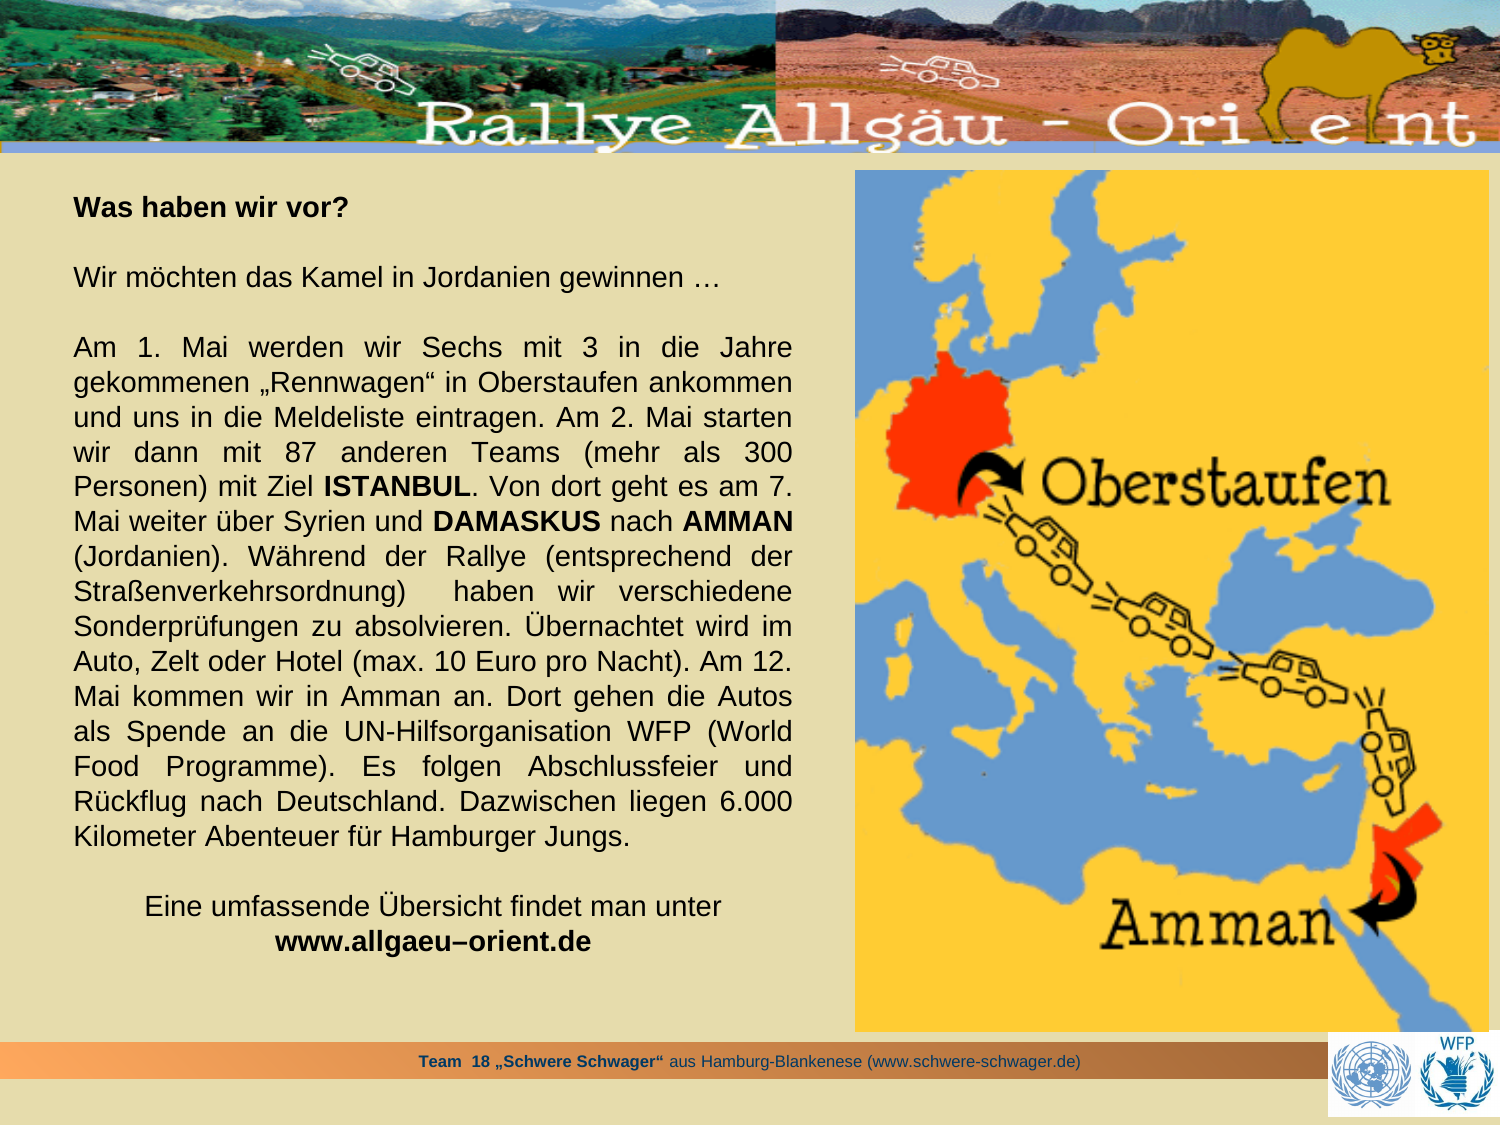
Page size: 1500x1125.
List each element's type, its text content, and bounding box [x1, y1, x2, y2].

picture [855, 170, 1500, 1117]
picture [0, 0, 1500, 153]
text_box Was haben wir vor? Wir möchten das Kamel in Jordanien gewinnen … Am 1. Mai werden wir Sechs mit 3 in die Jahre gekommenen „Rennwagen“ in Oberstaufen ankommen und uns in die Meldeliste eintragen. Am 2. Mai starten wir dann mit 87 anderen Teams (mehr als 300 Personen) mit Ziel ISTANBUL. Von dort geht es am 7. Mai weiter über Syrien und DAMASKUS nach AMMAN (Jordanien). Während der Rallye (entsprechend der Straßenverkehrsordnung) haben wir verschiedene Sonderprüfungen zu absolvieren. Übernachtet wird im Auto, Zelt oder Hotel (max. 10 Euro pro Nacht). Am 12. Mai kommen wir in Amman an. Dort gehen die Autos als Spende an die UN-Hilfsorganisation WFP (World Food Programme). Es folgen Abschlussfeier und Rückflug nach Deutschland. Dazwischen liegen 6.000 Kilometer Abenteuer für Hamburger Jungs. Eine umfassende Übersicht findet man unter www.allgaeu–orient.de [58, 180, 809, 966]
